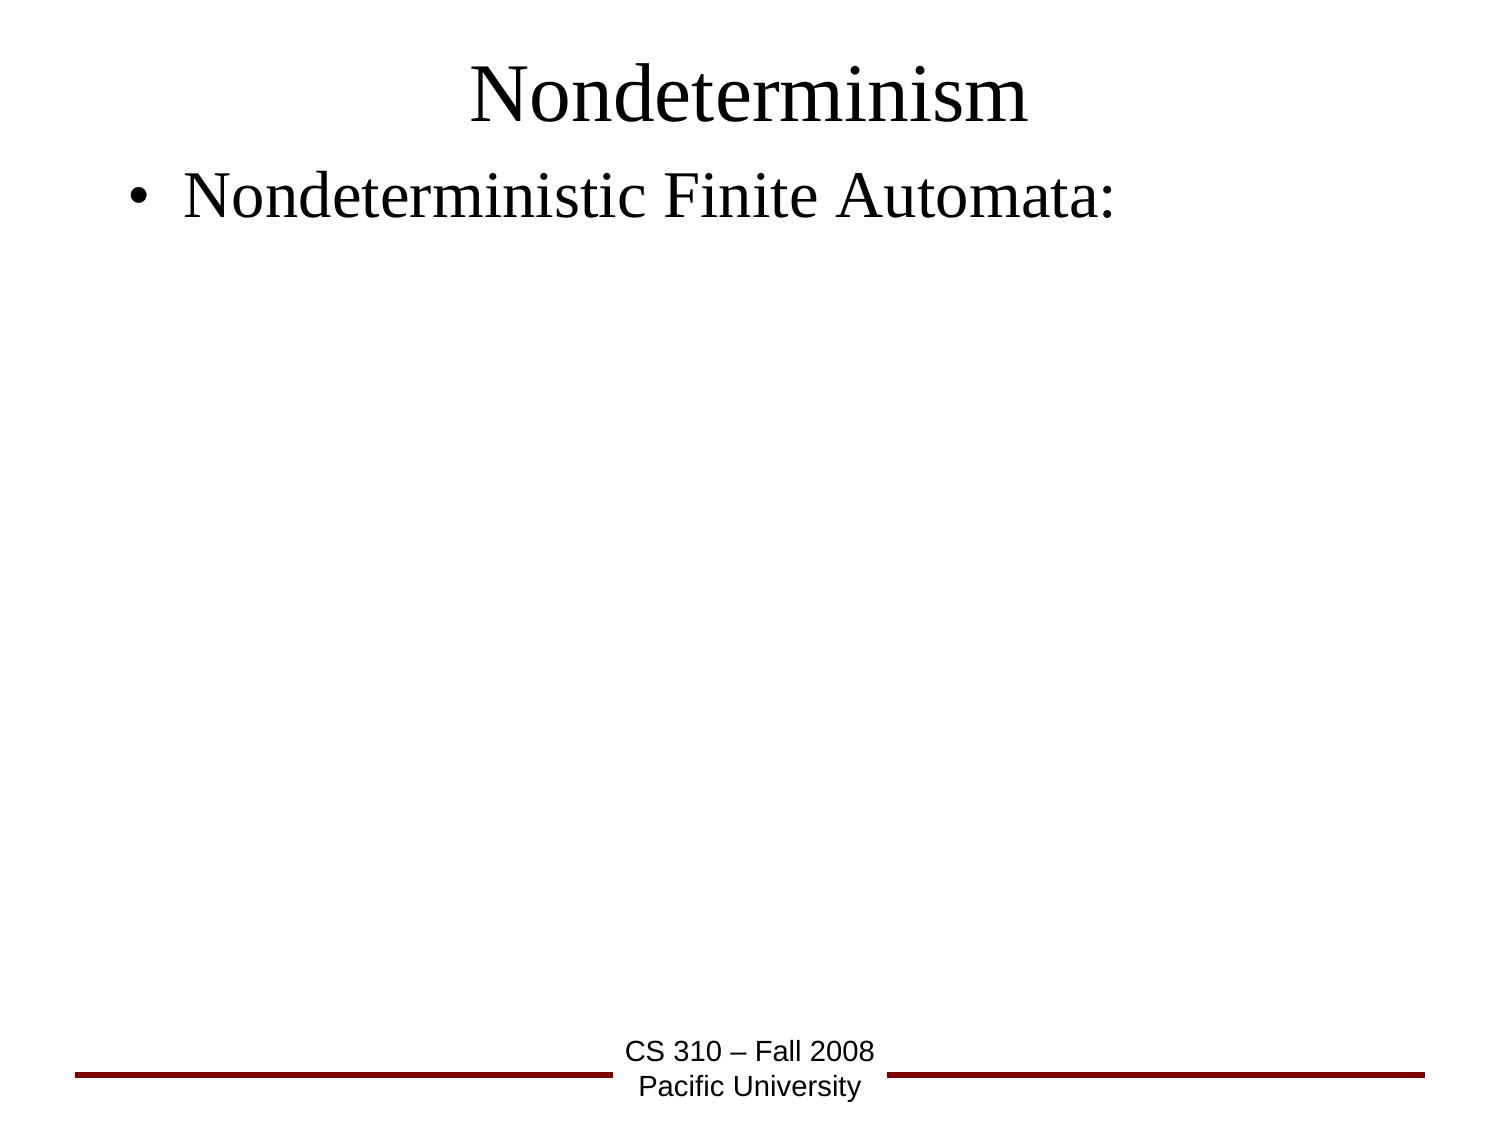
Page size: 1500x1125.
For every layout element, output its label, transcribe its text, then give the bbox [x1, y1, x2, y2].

title Nondeterminism [112, 39, 1388, 148]
list Nondeterministic Finite Automata: [112, 149, 1388, 838]
